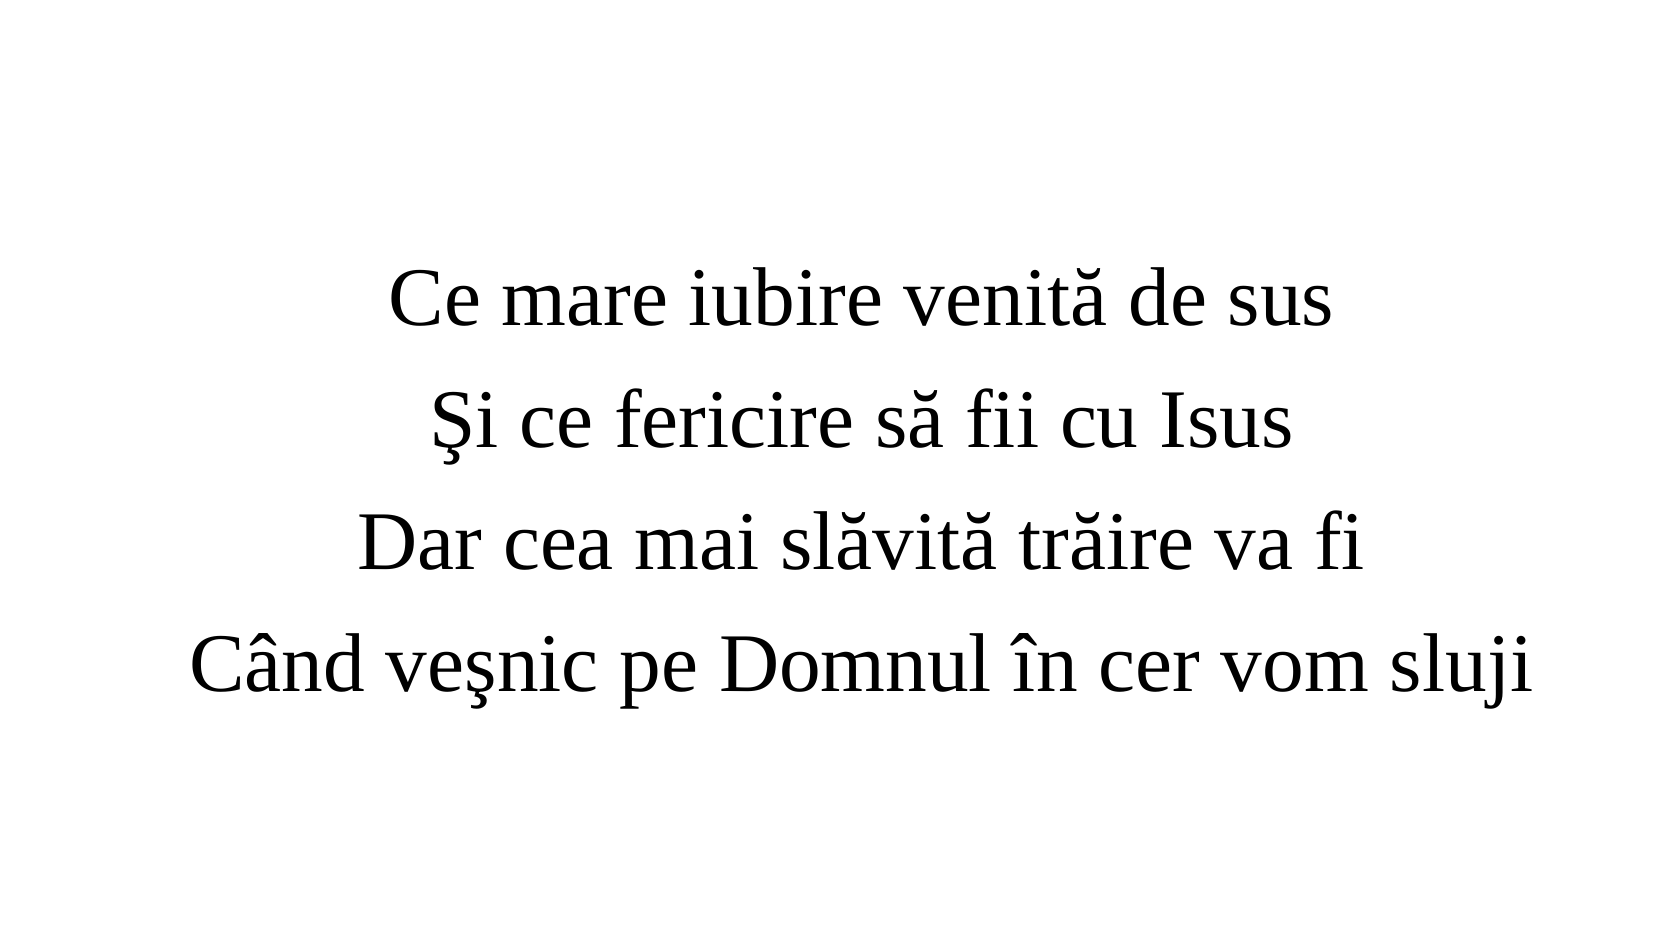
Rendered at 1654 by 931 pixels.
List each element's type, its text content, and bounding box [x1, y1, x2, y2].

subtitle Ce mare iubire venită de sus Şi ce fericire să fii cu Isus Dar cea mai slăvită trăire va fi Când veşnic pe Domnul în cer vom sluji [177, 241, 1548, 709]
